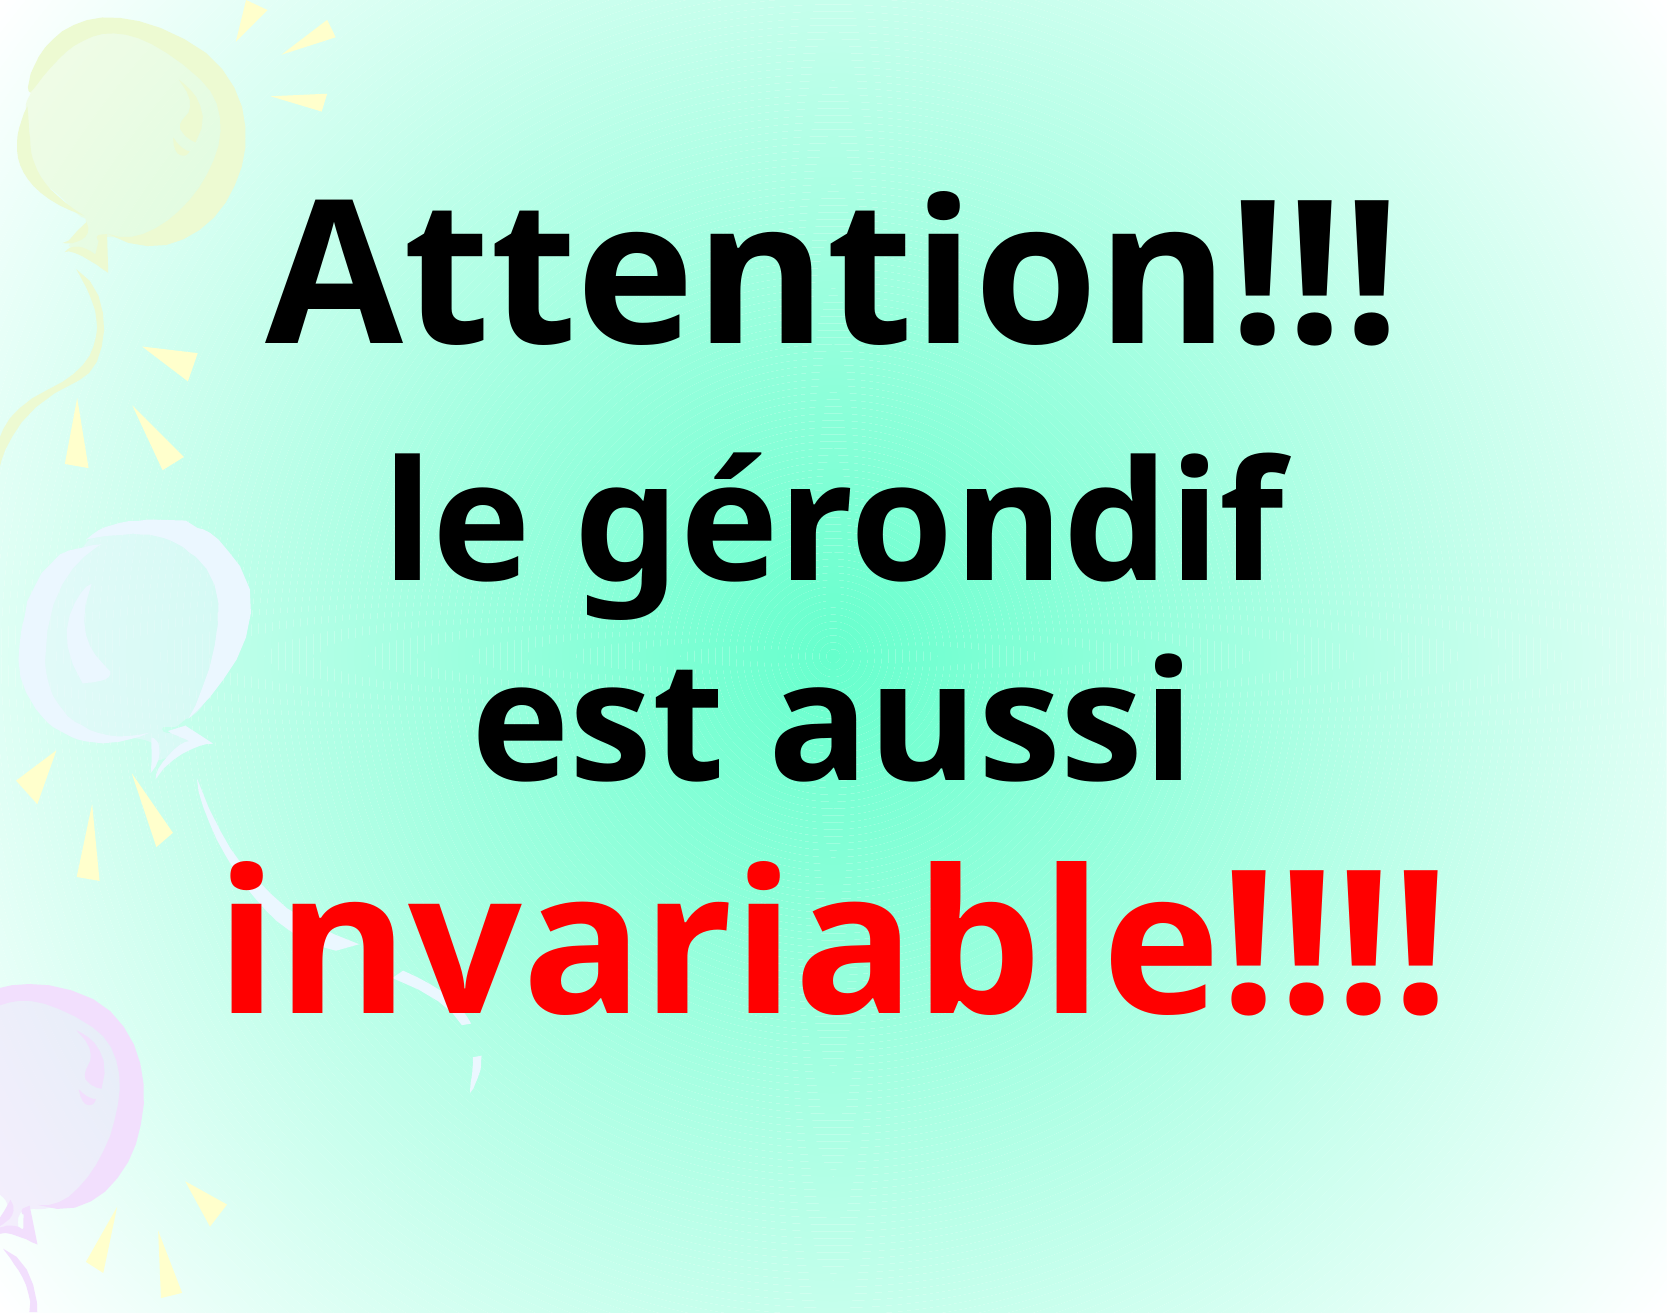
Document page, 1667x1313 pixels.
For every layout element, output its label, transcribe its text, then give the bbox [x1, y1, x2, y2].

text_box Attention!!! le gérondif est aussi invariable!!!! [0, 136, 1667, 1062]
